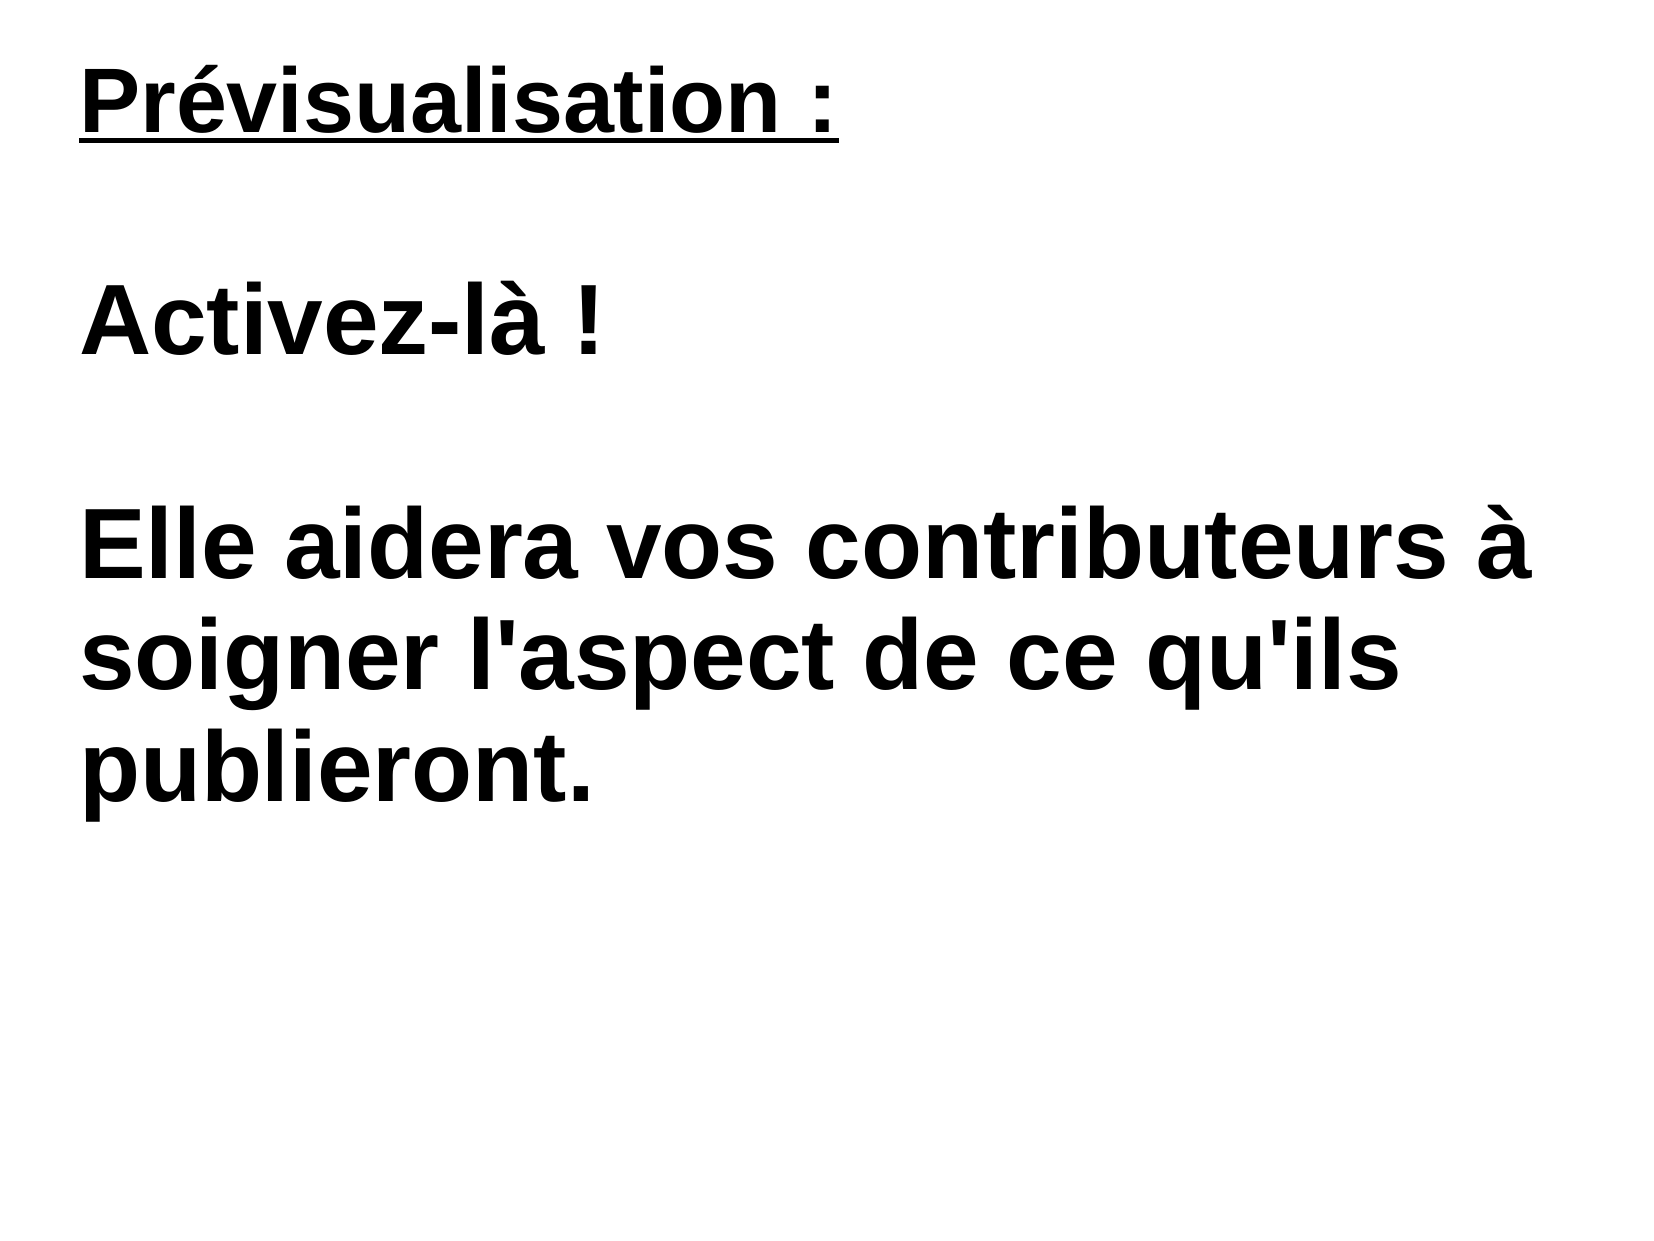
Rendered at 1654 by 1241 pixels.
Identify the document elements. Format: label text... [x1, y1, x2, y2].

text_box Prévisualisation : Activez-là ! Elle aidera vos contributeurs à soigner l'aspect de ce qu'ils publieront. [64, 42, 1590, 831]
